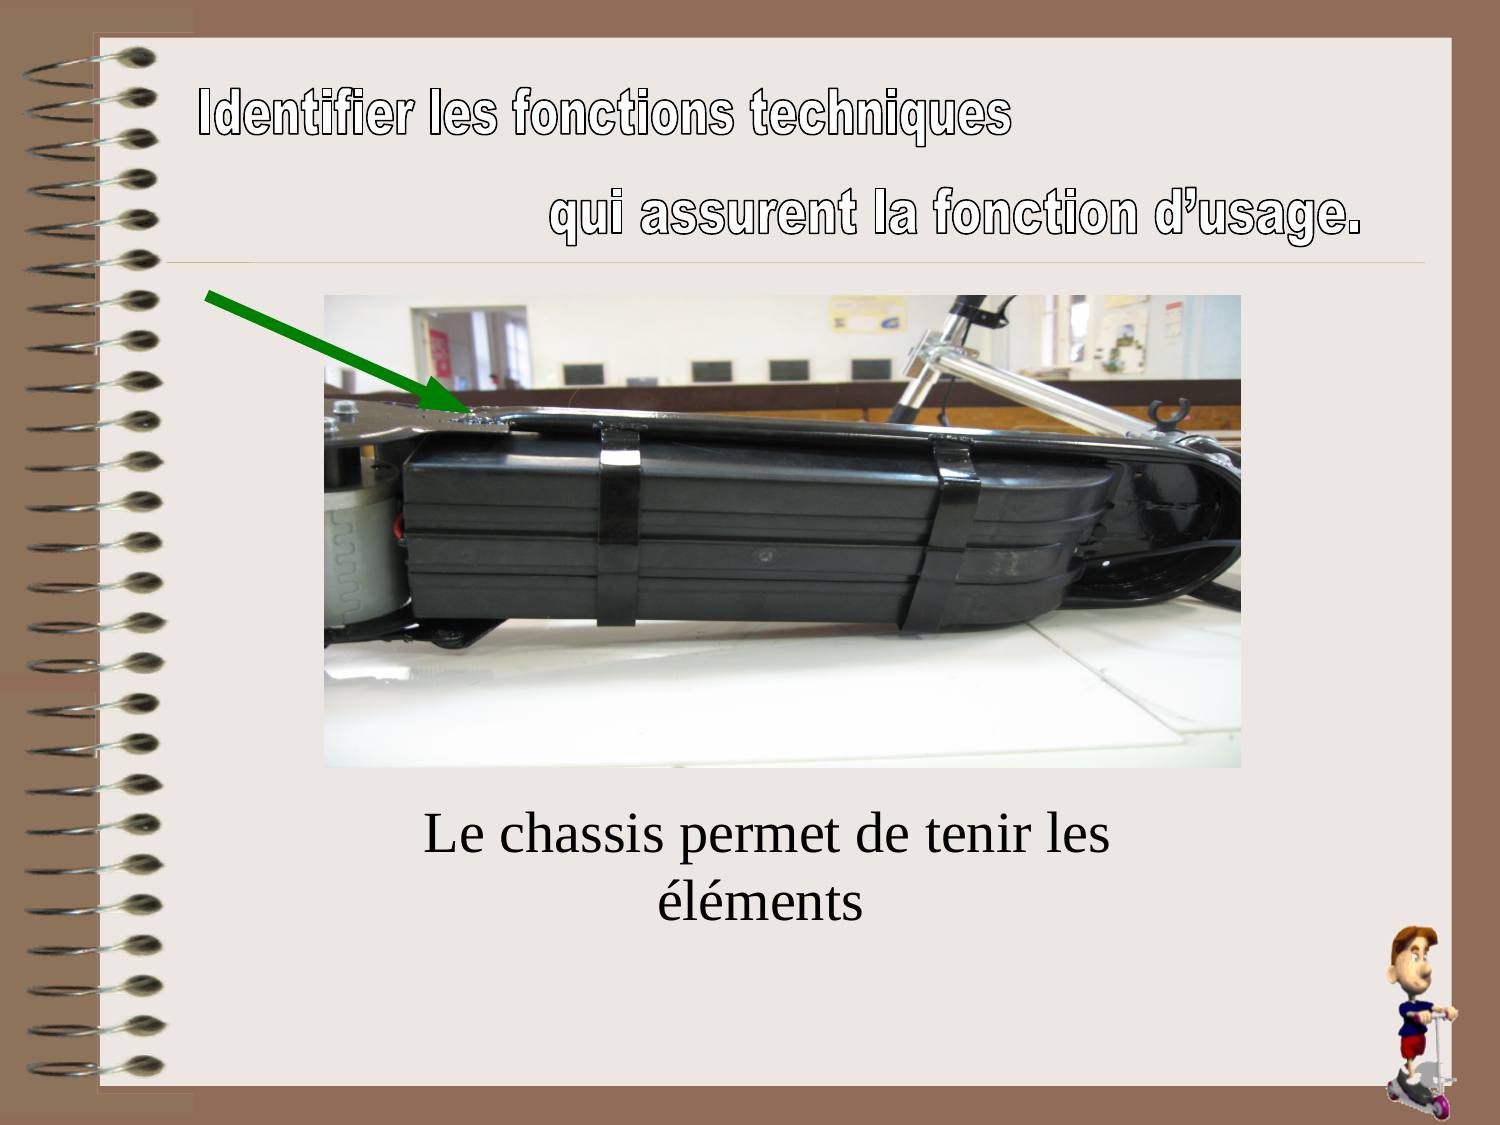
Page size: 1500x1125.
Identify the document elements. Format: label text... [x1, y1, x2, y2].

text_box [200, 88, 210, 134]
text_box [273, 99, 298, 134]
text_box [244, 99, 271, 135]
picture [0, 8, 194, 674]
text_box [958, 99, 985, 135]
text_box [444, 99, 471, 135]
text_box [986, 99, 1011, 135]
text_box [1065, 188, 1076, 197]
text_box [617, 88, 635, 135]
text_box [889, 199, 917, 235]
text_box [952, 199, 980, 235]
text_box [366, 99, 394, 135]
text_box [301, 88, 319, 135]
text_box Le chassis permet de tenir les éléments [324, 797, 1211, 932]
text_box [638, 88, 648, 97]
text_box [798, 99, 826, 135]
text_box [933, 187, 953, 234]
text_box [1257, 199, 1285, 235]
text_box [561, 99, 586, 134]
text_box [1287, 199, 1314, 247]
text_box [1199, 200, 1225, 235]
text_box [876, 188, 885, 233]
text_box [709, 99, 734, 135]
text_box [531, 99, 558, 135]
text_box [681, 99, 706, 134]
text_box [638, 100, 648, 134]
text_box [671, 199, 697, 235]
text_box [900, 99, 926, 147]
text_box [750, 88, 768, 135]
text_box [838, 188, 857, 234]
text_box [334, 87, 363, 134]
text_box [1079, 199, 1107, 235]
text_box [322, 88, 332, 97]
text_box [1349, 221, 1359, 233]
picture [0, 692, 194, 1115]
text_box [353, 100, 363, 134]
text_box [549, 199, 577, 246]
text_box [397, 99, 415, 134]
text_box [651, 99, 678, 135]
text_box [857, 99, 882, 134]
text_box [1111, 199, 1137, 234]
text_box [1228, 199, 1254, 235]
text_box [728, 200, 754, 235]
text_box [930, 100, 955, 135]
text_box [581, 200, 607, 235]
text_box [759, 199, 778, 234]
text_box [828, 88, 853, 134]
text_box [778, 199, 806, 235]
picture [324, 295, 1241, 768]
text_box [612, 188, 622, 197]
text_box [1155, 188, 1182, 234]
text_box [1185, 187, 1196, 213]
text_box [214, 88, 240, 135]
text_box [612, 200, 622, 234]
text_box [322, 100, 332, 134]
text_box [1317, 199, 1346, 235]
picture [1375, 904, 1486, 1125]
text_box [1065, 200, 1076, 234]
text_box [641, 199, 669, 235]
text_box [887, 100, 896, 134]
text_box [1013, 199, 1042, 235]
text_box [431, 88, 440, 134]
text_box [472, 99, 497, 135]
text_box [512, 87, 531, 134]
text_box [887, 88, 896, 97]
text_box [1043, 188, 1062, 234]
text_box [588, 99, 615, 135]
text_box [769, 99, 797, 135]
text_box [809, 199, 835, 234]
text_box [984, 199, 1010, 234]
text_box [699, 199, 725, 235]
